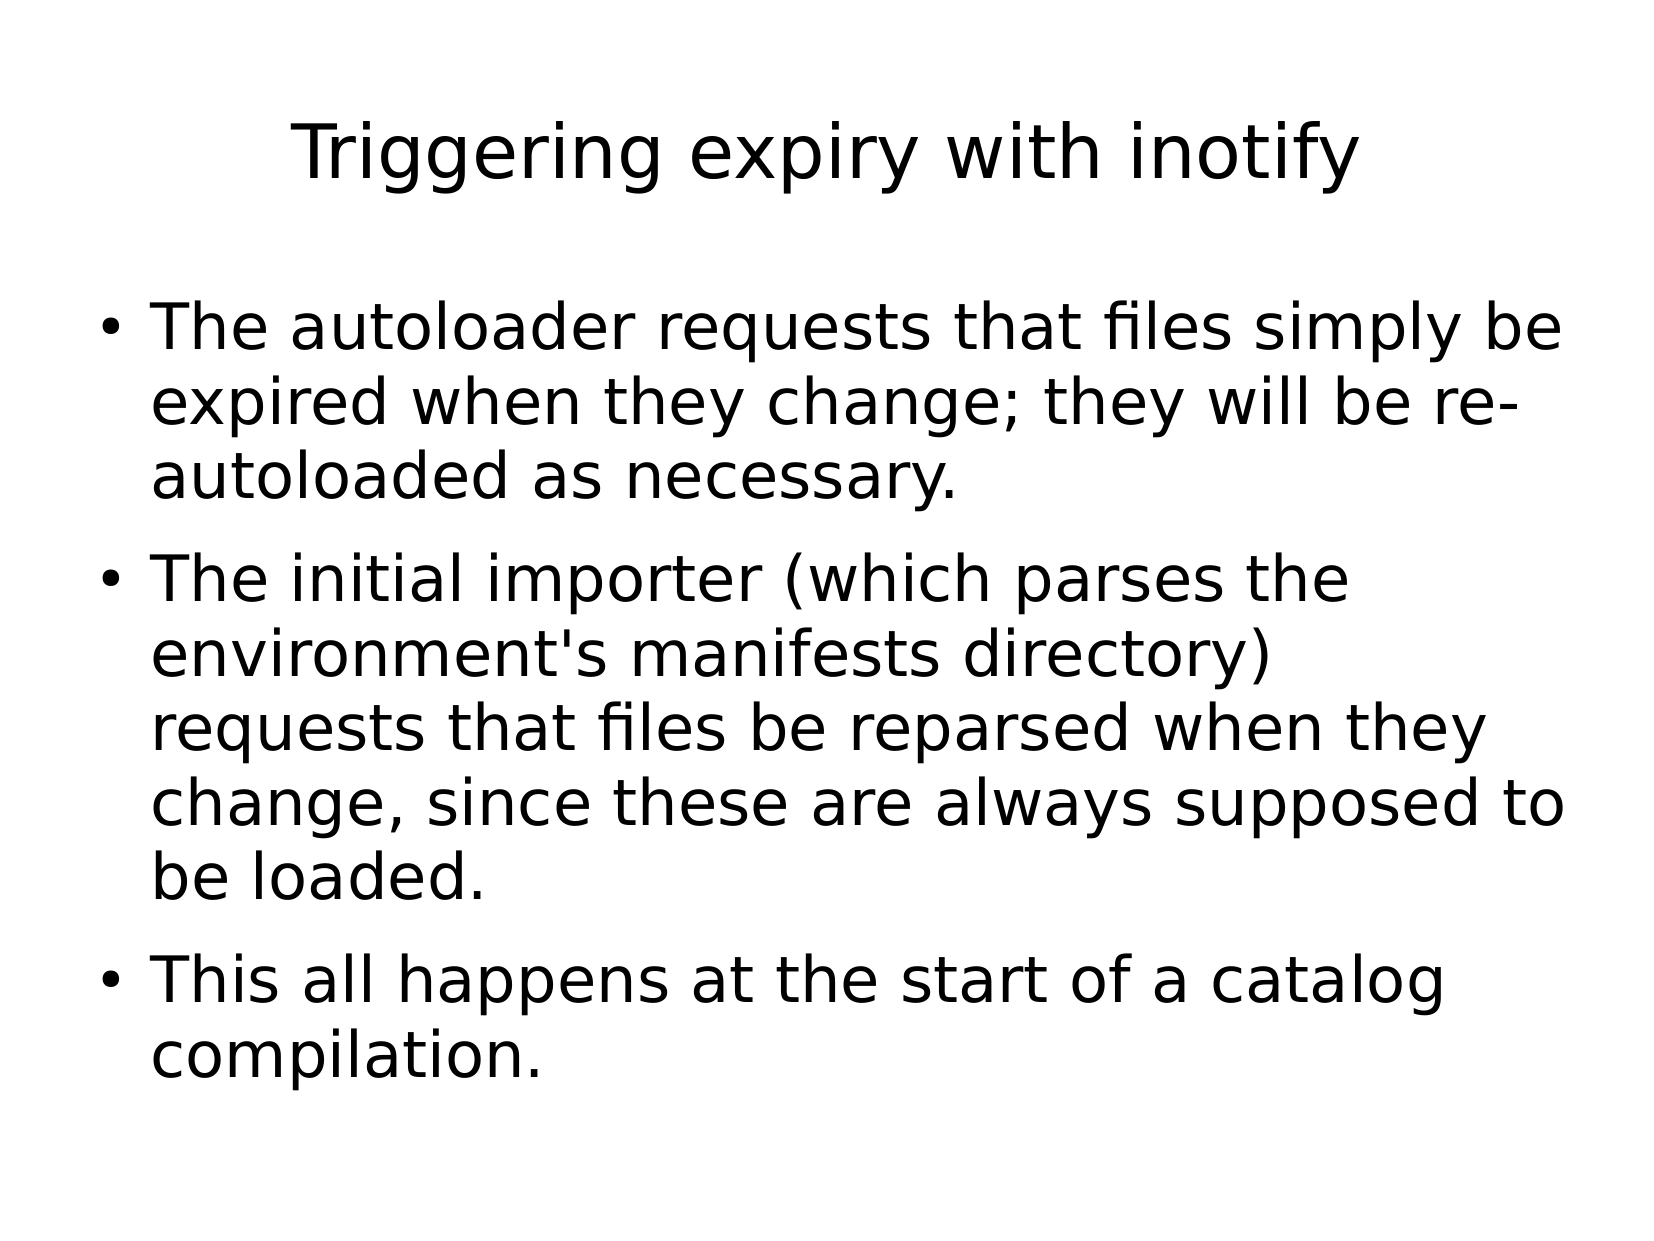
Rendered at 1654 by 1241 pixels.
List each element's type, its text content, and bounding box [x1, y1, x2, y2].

title Triggering expiry with inotify [82, 49, 1571, 257]
list The autoloader requests that files simply be expired when they change; they will be re-autoloaded as necessary. The initial importer (which parses the environment's manifests directory) requests that files be reparsed when they change, since these are always supposed to be loaded. This all happens at the start of a catalog compilation. [82, 290, 1571, 1096]
